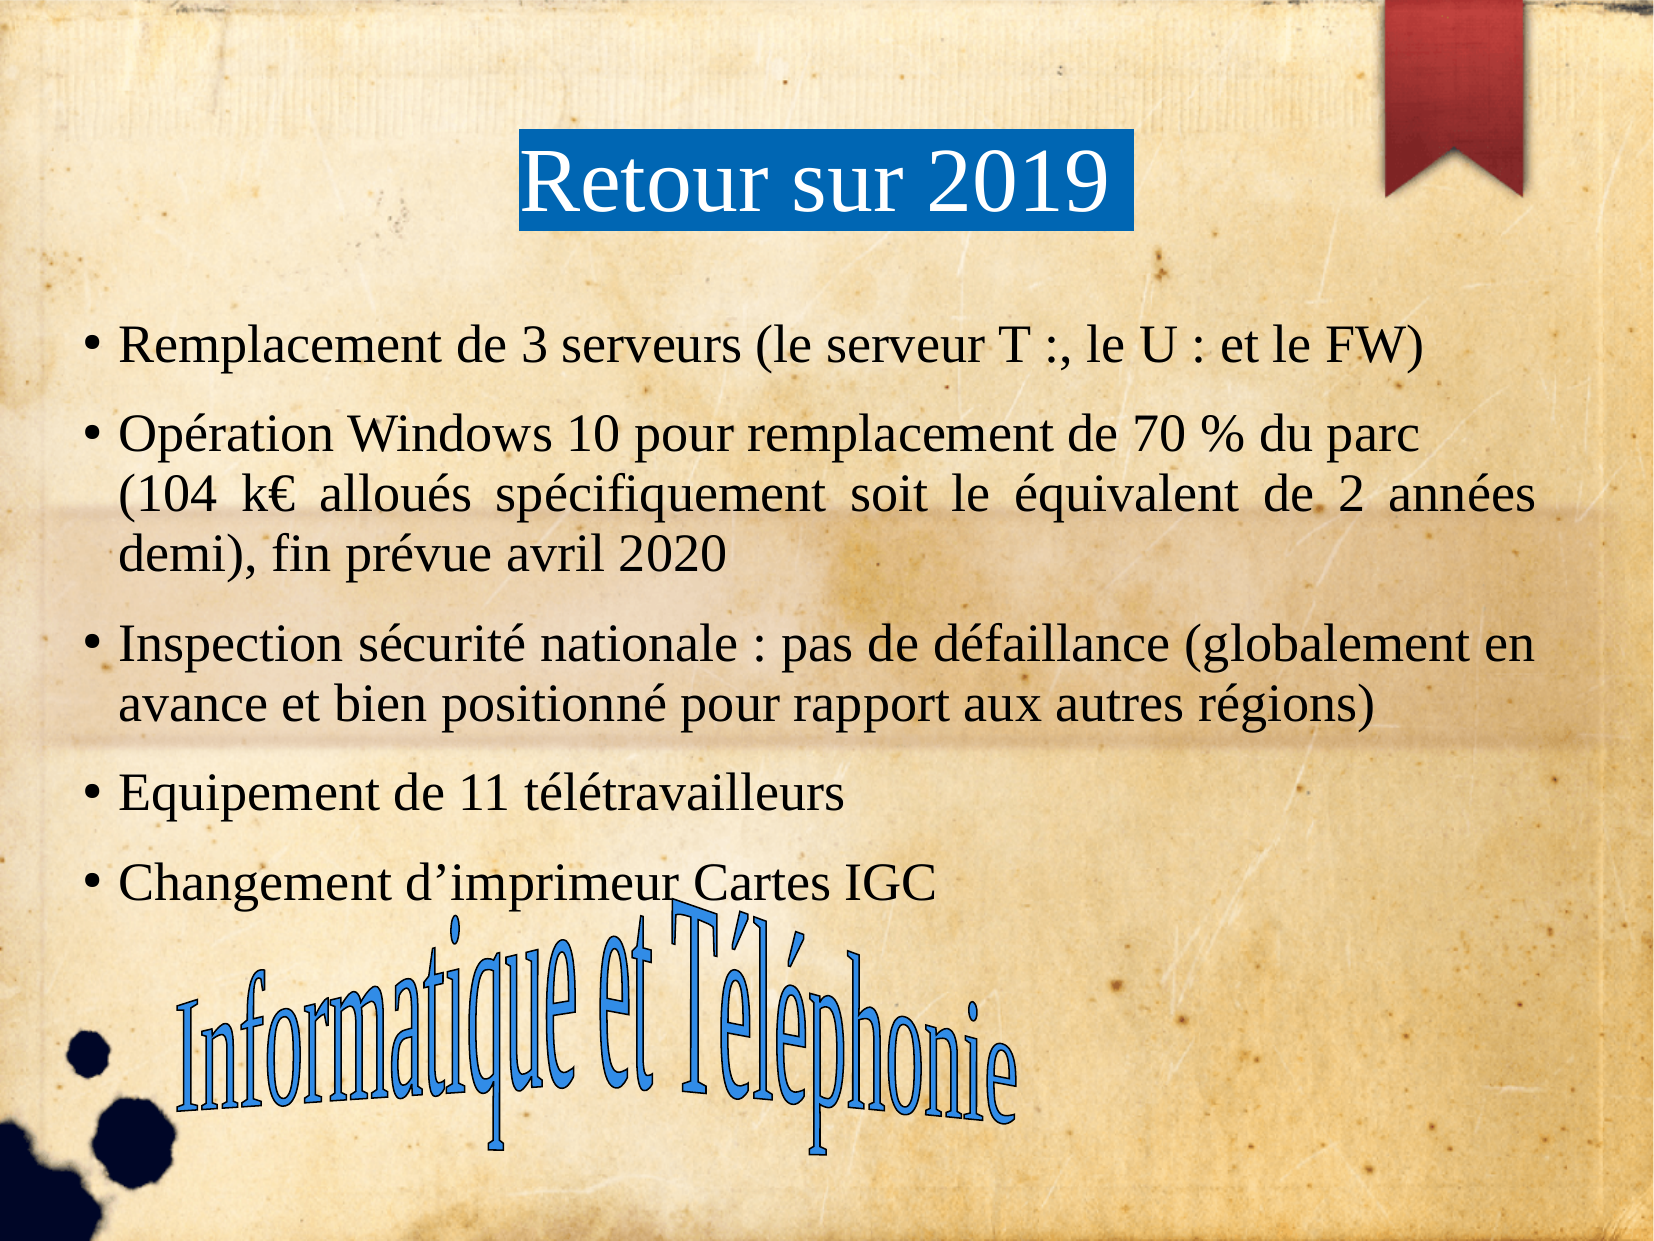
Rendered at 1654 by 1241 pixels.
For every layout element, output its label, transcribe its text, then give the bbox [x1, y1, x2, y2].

list Remplacement de 3 serveurs (le serveur T :, le U : et le FW) Opération Windows 10 pour remplacement de 70 % du parc (104 k€ alloués spécifiquement soit le équivalent de 2 années demi), fin prévue avril 2020 Inspection sécurité nationale : pas de défaillance (globalement en avance et bien positionné pour rapport aux autres régions) Equipement de 11 télétravailleurs Changement d’imprimeur Cartes IGC [82, 224, 1538, 1002]
text_box Informatique et Téléphonie [809, 993, 844, 1155]
text_box Informatique et Téléphonie [241, 969, 265, 1107]
title Retour sur 2019 [82, 76, 1571, 284]
text_box Informatique et Téléphonie [847, 950, 885, 1111]
text_box Informatique et Téléphonie [177, 999, 198, 1112]
text_box Informatique et Téléphonie [732, 911, 748, 950]
text_box Informatique et Téléphonie [424, 947, 445, 1097]
text_box Informatique et Téléphonie [721, 969, 750, 1100]
text_box Informatique et Téléphonie [304, 997, 329, 1103]
text_box Informatique et Téléphonie [469, 952, 504, 1151]
text_box Informatique et Téléphonie [788, 931, 804, 967]
text_box Informatique et Téléphonie [672, 898, 717, 1094]
text_box Informatique et Téléphonie [888, 1016, 922, 1115]
text_box Informatique et Téléphonie [600, 936, 629, 1088]
text_box Informatique et Téléphonie [632, 915, 653, 1091]
text_box Informatique et Téléphonie [964, 1035, 983, 1121]
text_box Informatique et Téléphonie [330, 986, 388, 1101]
text_box Informatique et Téléphonie [925, 1024, 962, 1119]
text_box Informatique et Téléphonie [776, 985, 806, 1105]
text_box Informatique et Téléphonie [546, 939, 576, 1089]
text_box Informatique et Téléphonie [987, 1043, 1016, 1124]
text_box Informatique et Téléphonie [753, 916, 773, 1100]
picture [0, 0, 1654, 1241]
text_box Informatique et Téléphonie [267, 1008, 301, 1107]
text_box Informatique et Téléphonie [446, 968, 465, 1094]
text_box Informatique et Téléphonie [391, 978, 423, 1099]
text_box Informatique et Téléphonie [505, 949, 543, 1091]
text_box Informatique et Téléphonie [201, 1023, 238, 1110]
